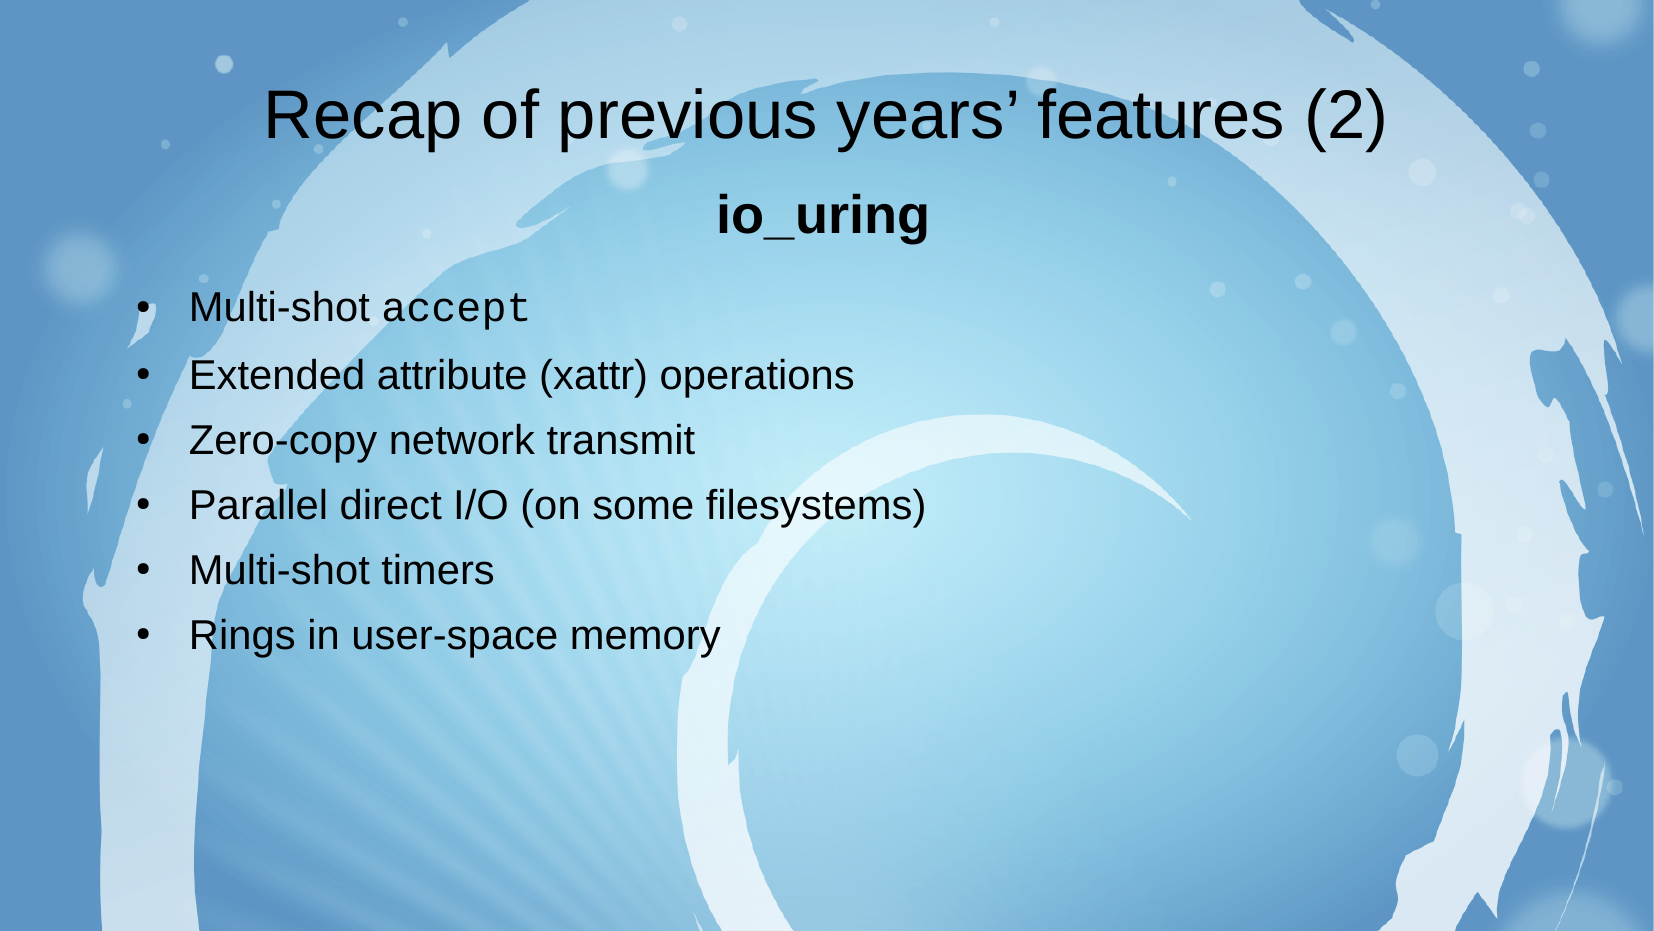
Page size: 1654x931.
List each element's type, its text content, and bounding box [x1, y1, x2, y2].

title Recap of previous years’ features (2) [118, 37, 1536, 193]
text_box io_uring [701, 177, 946, 253]
picture [0, 0, 1654, 931]
list Multi-shot accept Extended attribute (xattr) operations Zero-copy network transmit Parallel direct I/O (on some filesystems) Multi-shot timers Rings in user-space memory [118, 283, 1536, 832]
